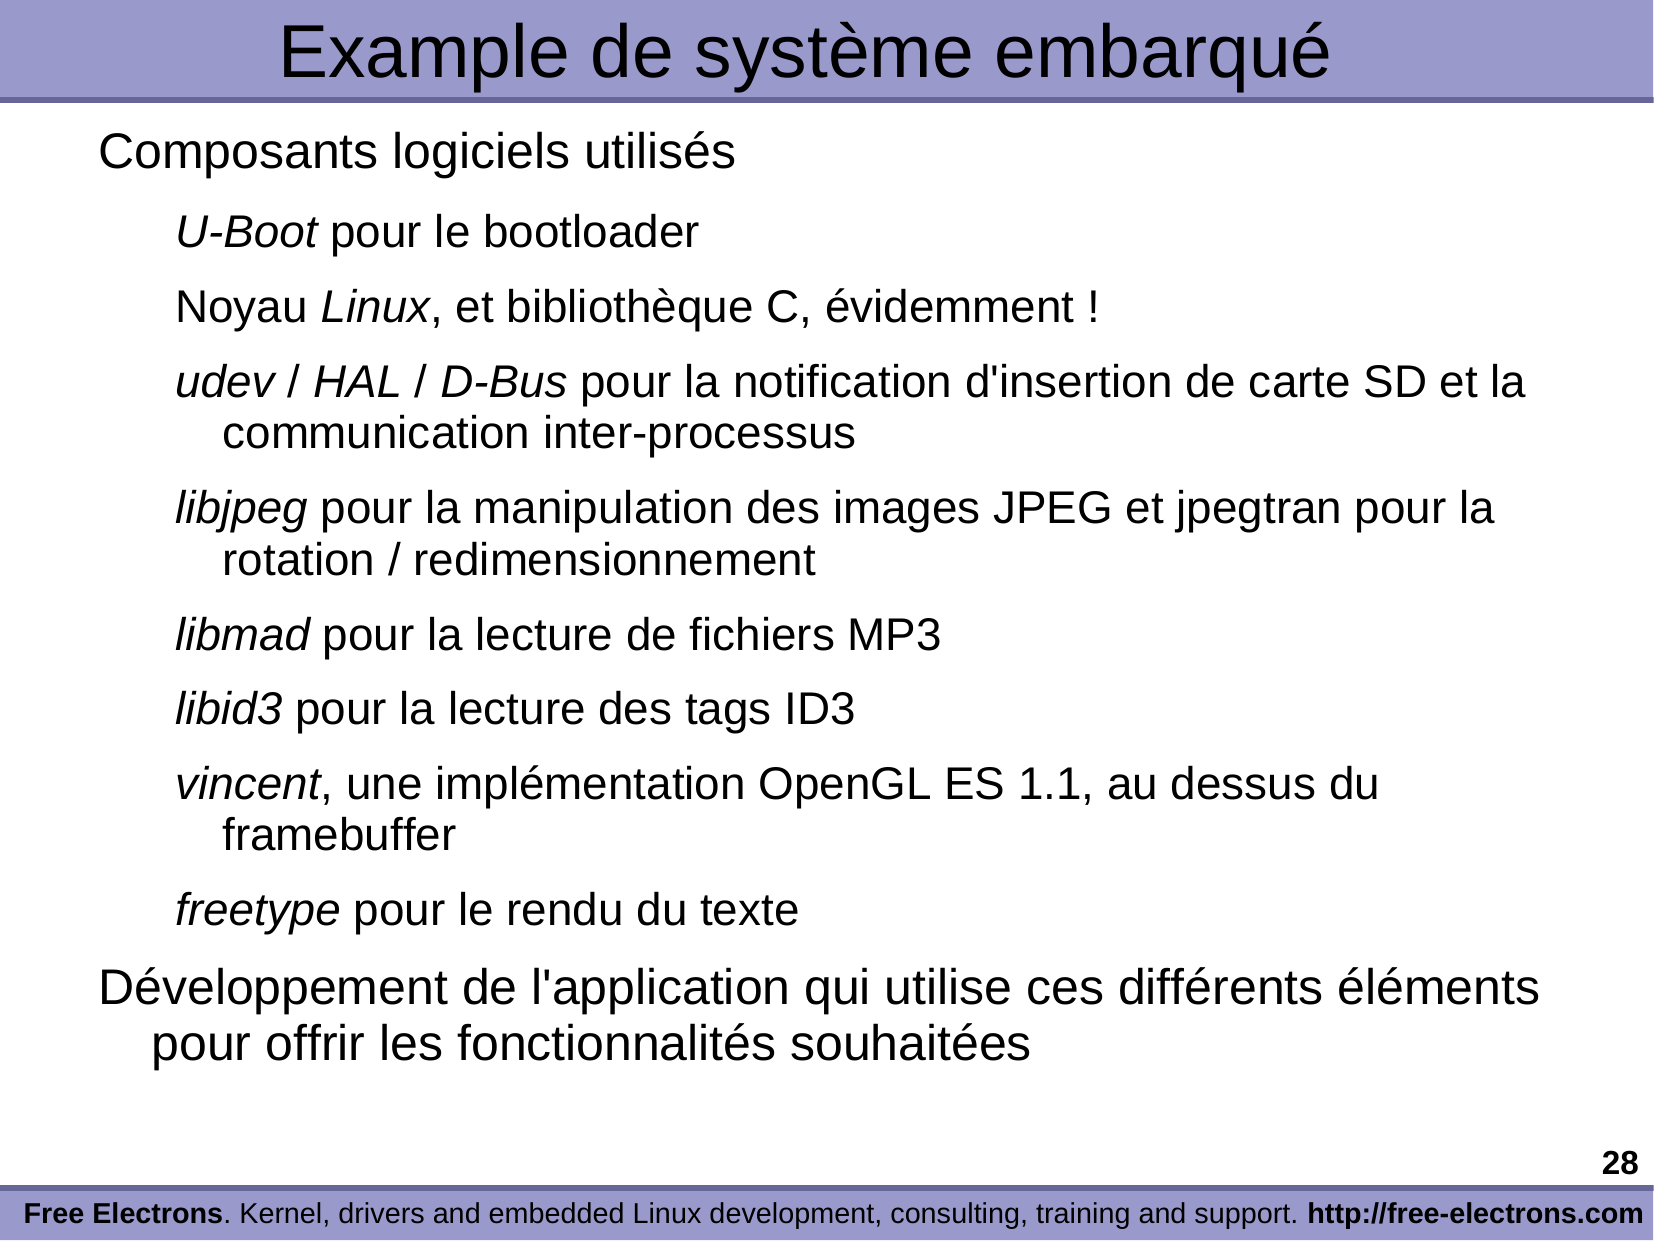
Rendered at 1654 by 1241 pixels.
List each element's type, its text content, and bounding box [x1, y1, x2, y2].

title Example de système embarqué [60, 4, 1551, 98]
list Composants logiciels utilisés U-Boot pour le bootloader Noyau Linux, et bibliothèque C, évidemment ! udev / HAL / D-Bus pour la notification d'insertion de carte SD et la communication inter-processus libjpeg pour la manipulation des images JPEG et jpegtran pour la rotation / redimensionnement libmad pour la lecture de fichiers MP3 libid3 pour la lecture des tags ID3 vincent, une implémentation OpenGL ES 1.1, au dessus du framebuffer freetype pour le rendu du texte Développement de l'application qui utilise ces différents éléments pour offrir les fonctionnalités souhaitées [80, 123, 1576, 1163]
